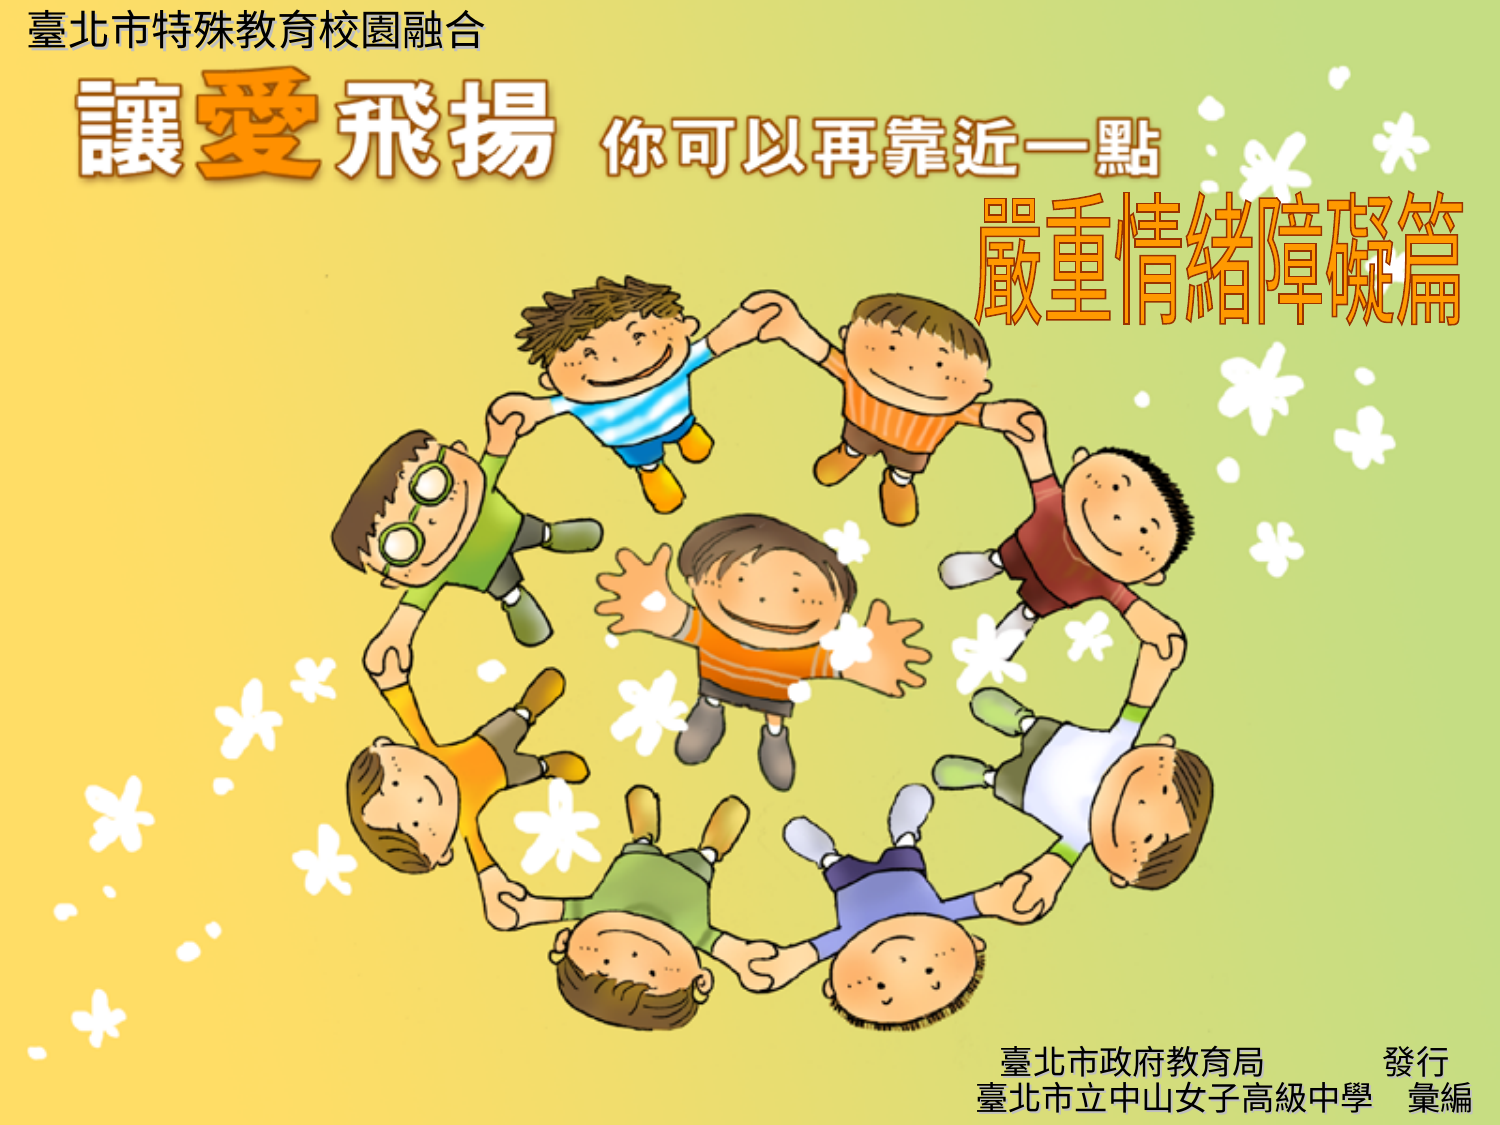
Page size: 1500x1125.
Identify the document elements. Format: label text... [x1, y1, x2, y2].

text_box 嚴重情緒障礙篇 [1326, 192, 1394, 325]
text_box 嚴重情緒障礙篇 [1124, 192, 1181, 325]
text_box 嚴重情緒障礙篇 [1197, 284, 1204, 318]
text_box 嚴重情緒障礙篇 [1186, 192, 1252, 324]
text_box 臺北市政府教育局 發行 臺北市立中山女子高級中學 彙編 [949, 1037, 1500, 1125]
text_box 嚴重情緒障礙篇 [1398, 191, 1431, 231]
text_box 嚴重情緒障礙篇 [1140, 255, 1176, 325]
text_box 嚴重情緒障礙篇 [1046, 193, 1110, 320]
text_box 嚴重情緒障礙篇 [984, 198, 1007, 222]
text_box 嚴重情緒障礙篇 [1115, 220, 1123, 260]
text_box 嚴重情緒障礙篇 [1012, 198, 1035, 222]
text_box 嚴重情緒障礙篇 [1279, 243, 1322, 325]
text_box 嚴重情緒障礙篇 [974, 227, 1040, 325]
text_box 嚴重情緒障礙篇 [1259, 197, 1281, 324]
title 臺北市特殊教育校園融合 [0, 0, 513, 63]
text_box 嚴重情緒障礙篇 [1397, 191, 1463, 325]
text_box 嚴重情緒障礙篇 [1368, 197, 1392, 240]
picture [0, 0, 1500, 1125]
text_box 嚴重情緒障礙篇 [985, 238, 1041, 325]
text_box 嚴重情緒障礙篇 [1279, 191, 1322, 236]
text_box 嚴重情緒障礙篇 [1186, 284, 1195, 322]
